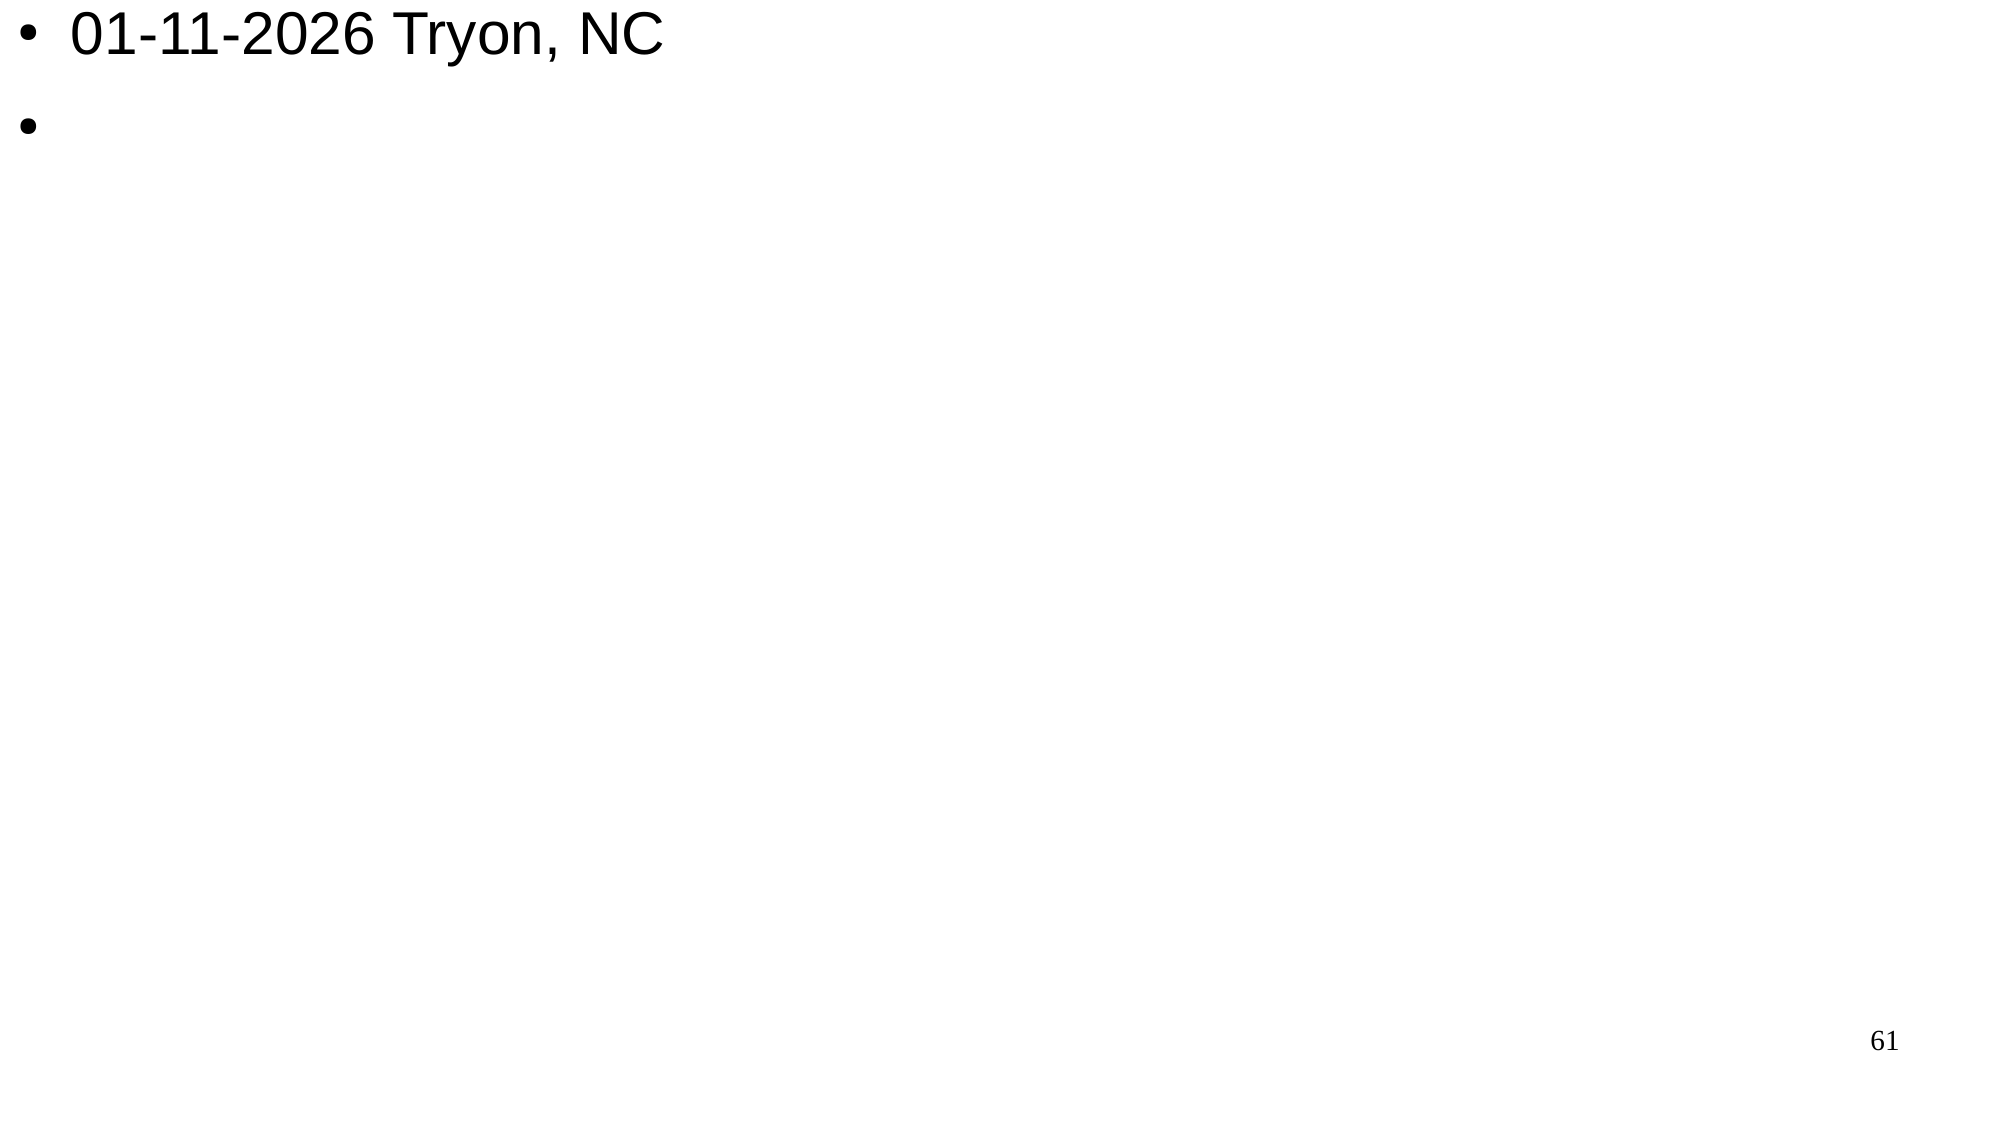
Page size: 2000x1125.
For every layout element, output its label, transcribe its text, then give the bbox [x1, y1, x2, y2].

list 01-11-2026 Tryon, NC [0, 0, 1996, 1123]
